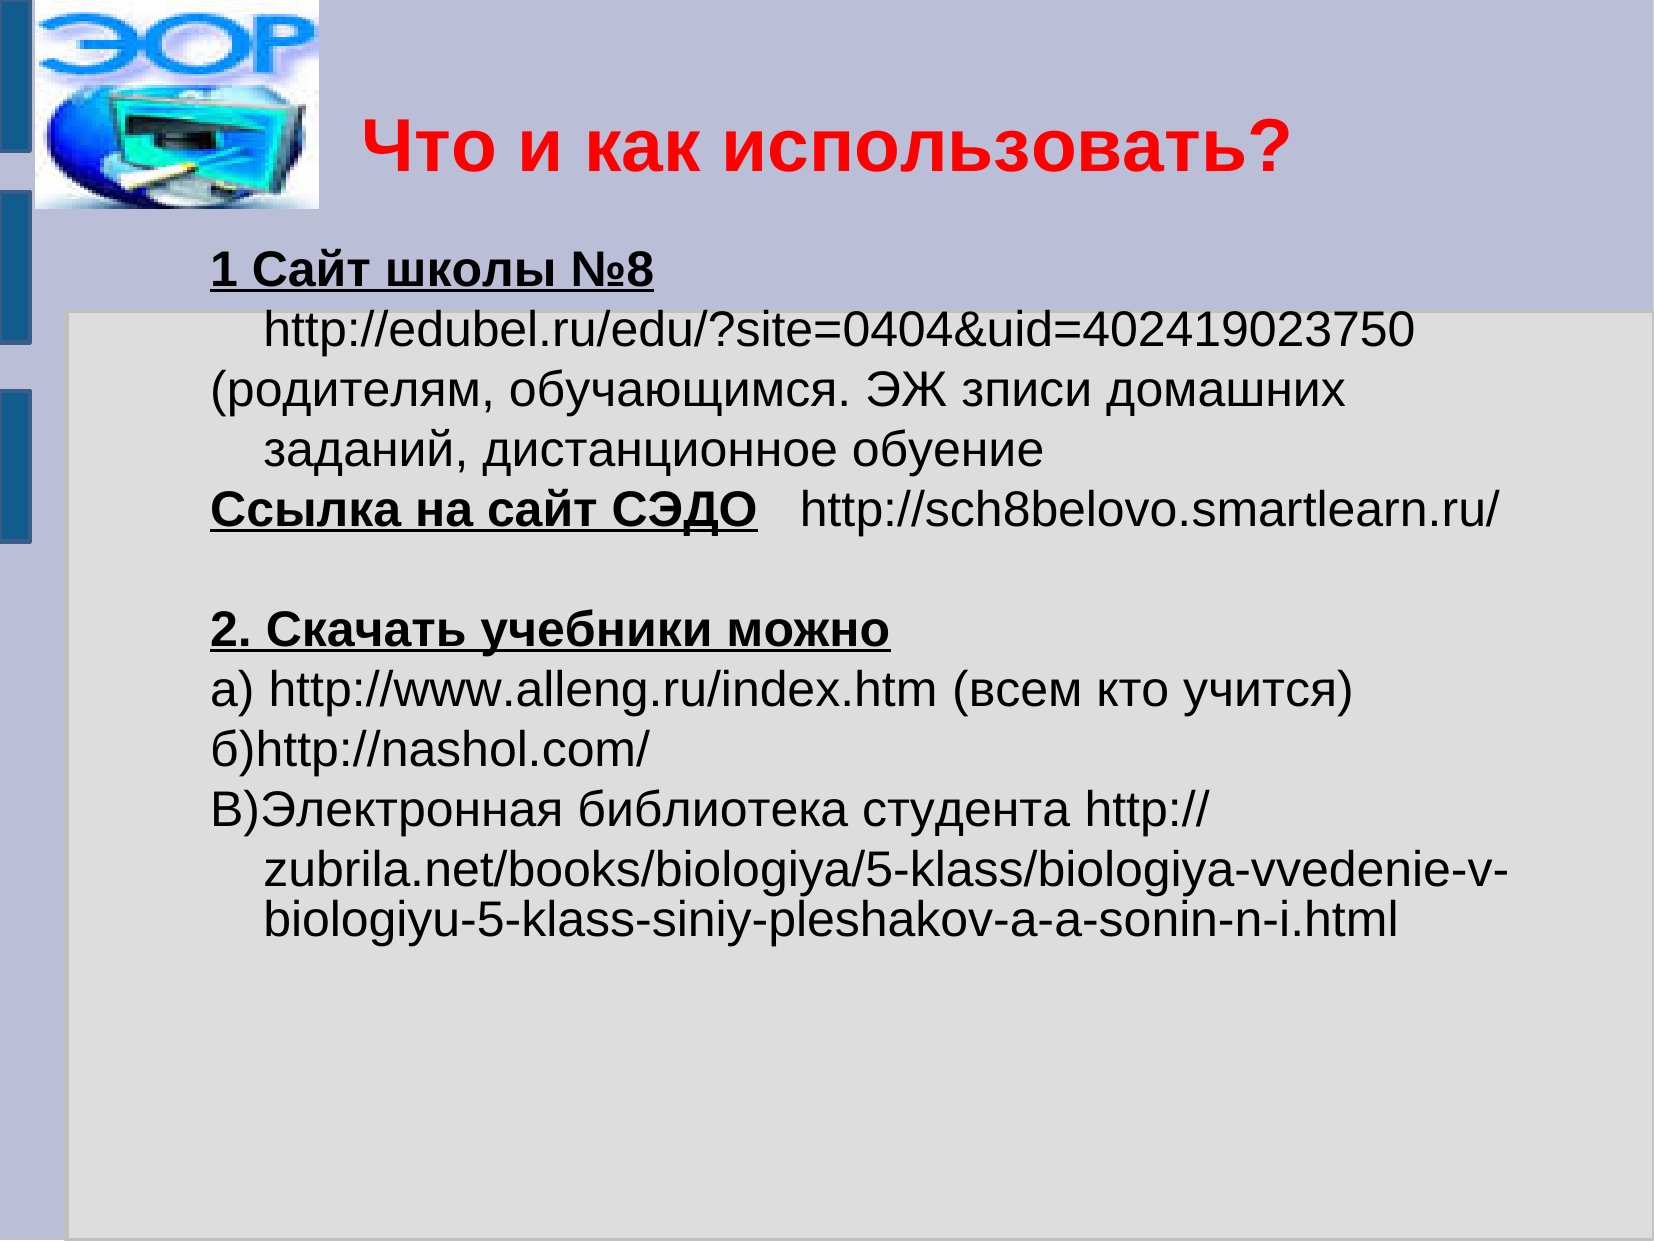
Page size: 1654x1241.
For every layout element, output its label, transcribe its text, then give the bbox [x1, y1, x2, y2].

list 1 Сайт школы №8 http://edubel.ru/edu/?site=0404&uid=402419023750 (родителям, обучающимся. ЭЖ зписи домашних заданий, дистанционное обуение Ссылка на сайт СЭДО http://sch8belovo.smartlearn.ru/ 2. Скачать учебники можно а) http://www.alleng.ru/index.htm (всем кто учится) б)http://nashol.com/ В)Электронная библиотека студента http://zubrila.net/books/biologiya/5-klass/biologiya-vvedenie-v-biologiyu-5-klass-siniy-pleshakov-a-a-sonin-n-i.html [121, 236, 1534, 1136]
title Что и как использовать? [121, 41, 1534, 236]
picture [35, 0, 319, 209]
